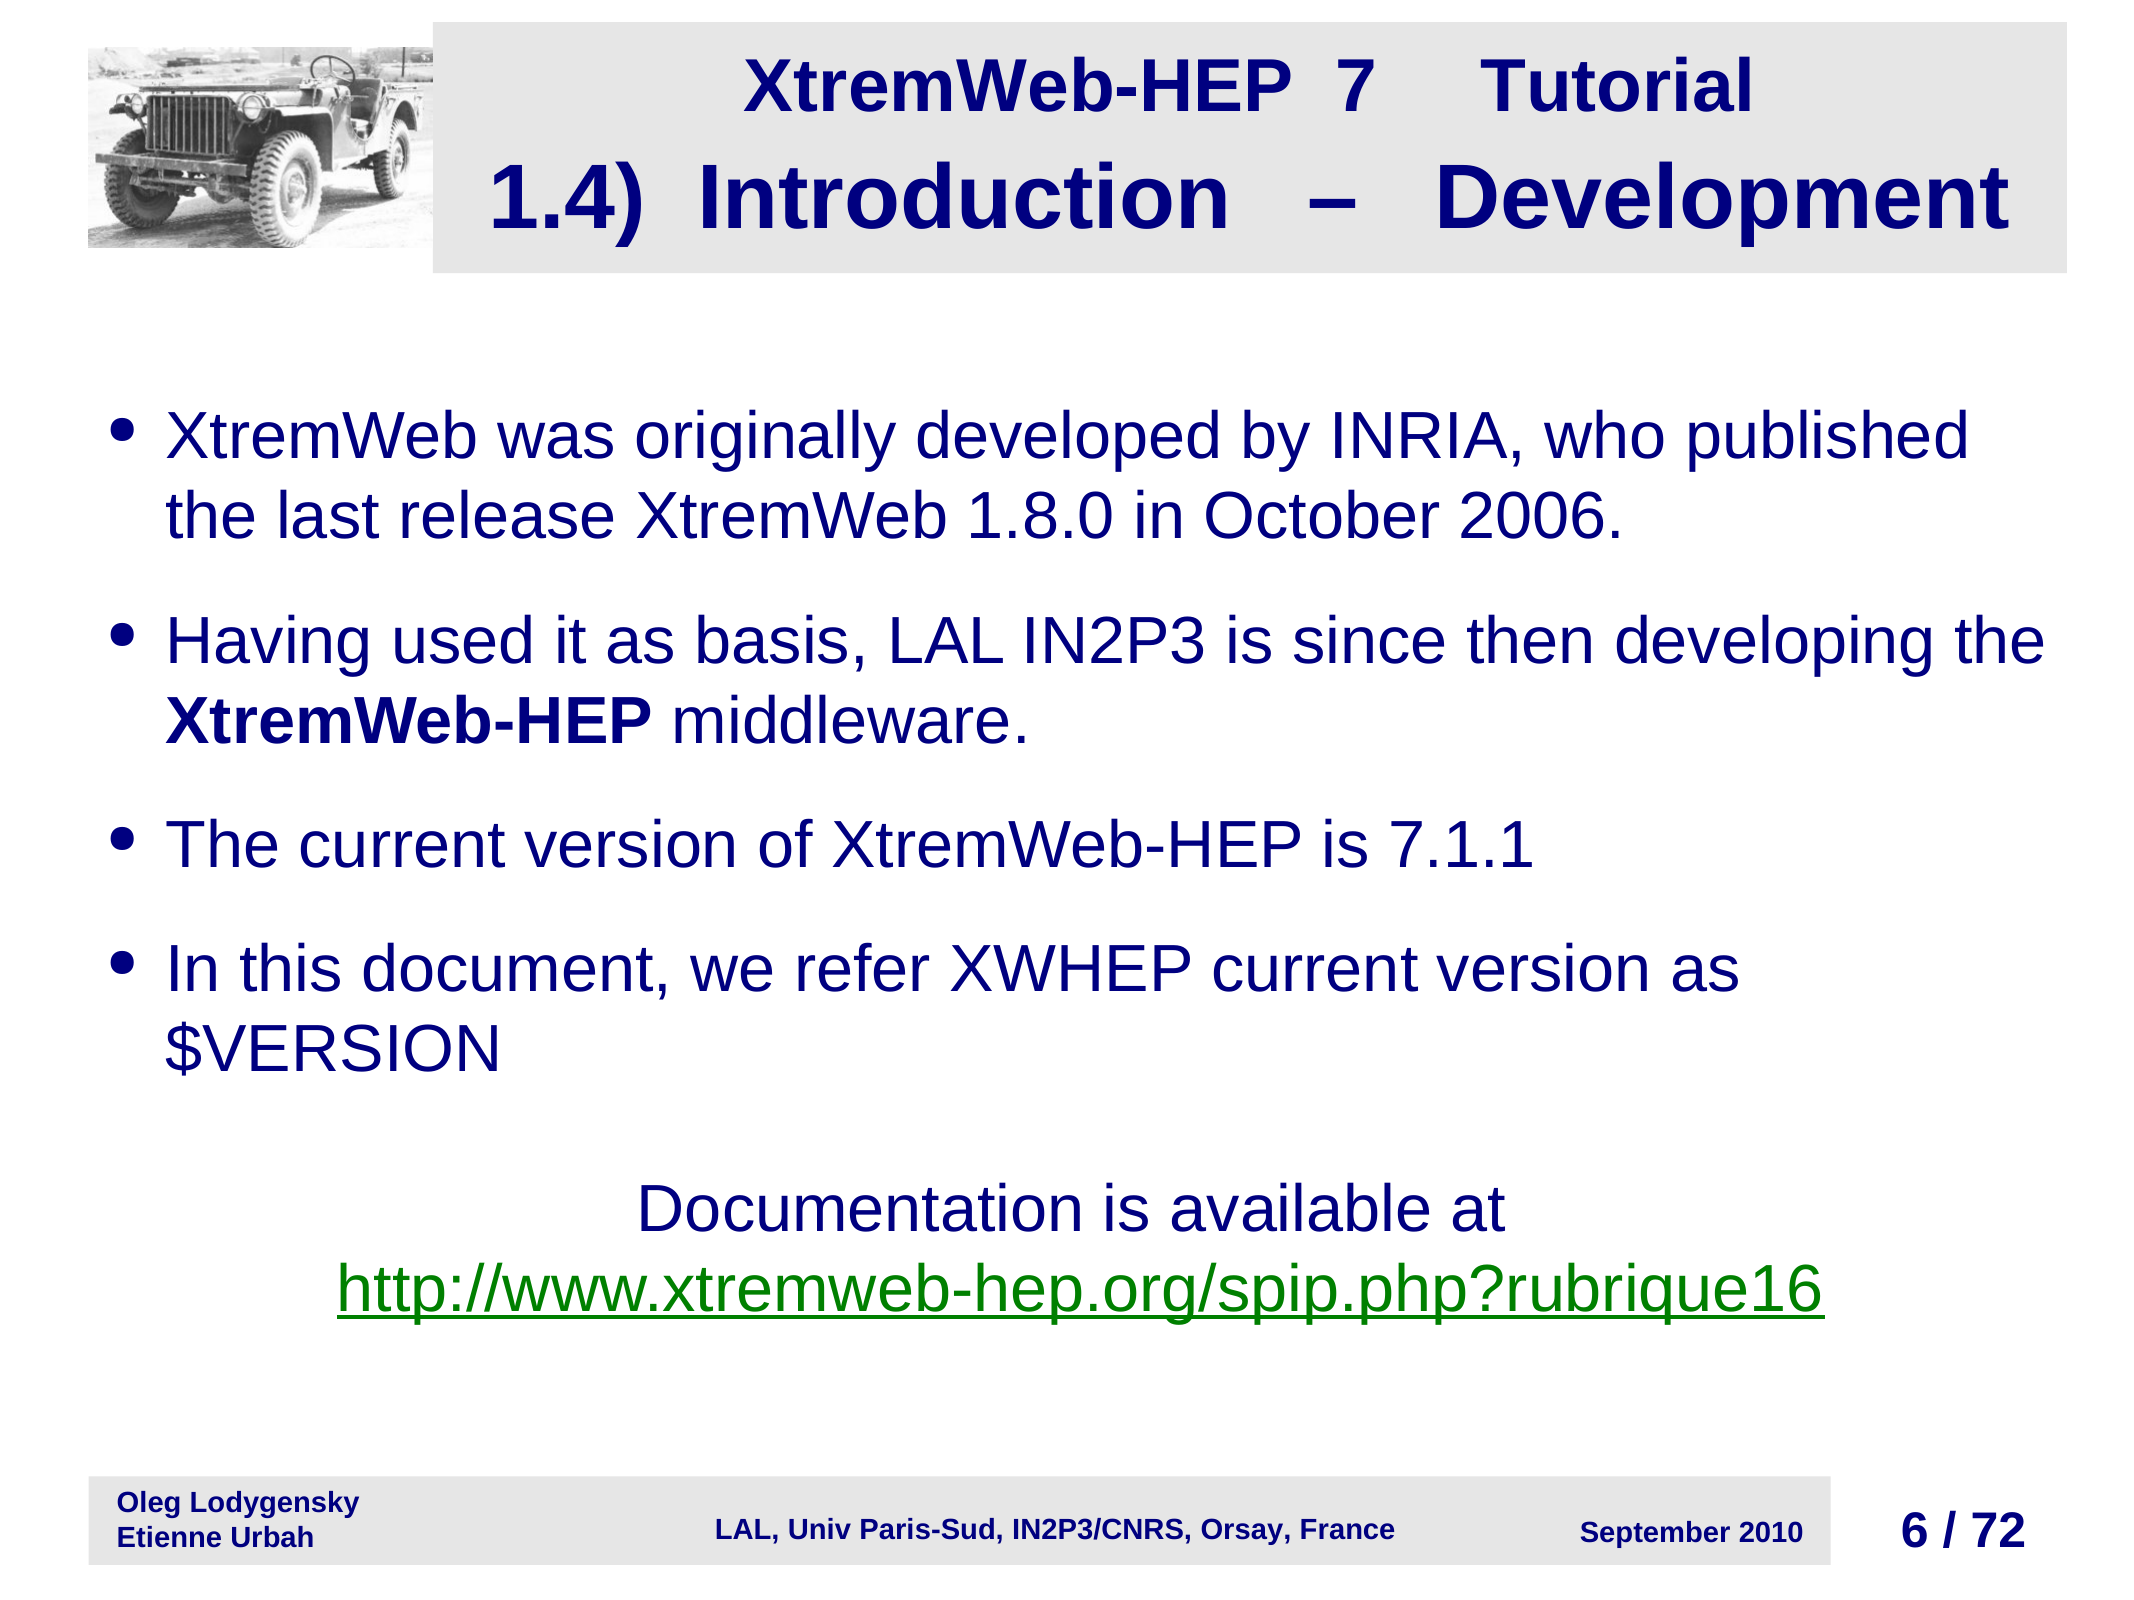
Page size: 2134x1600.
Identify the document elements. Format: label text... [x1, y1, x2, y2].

picture [88, 47, 433, 248]
title 1.4) Introduction – Development [442, 118, 2067, 266]
list XtremWeb was originally developed by INRIA, who published the last release XtremWeb 1.8.0 in October 2006. Having used it as basis, LAL IN2P3 is since then developing the XtremWeb-HEP middleware. The current version of XtremWeb-HEP is 7.1.1 In this document, we refer XWHEP current version as $VERSION Documentation is available at http://www.xtremweb-hep.org/spip.php?rubrique16 [88, 383, 2084, 1342]
